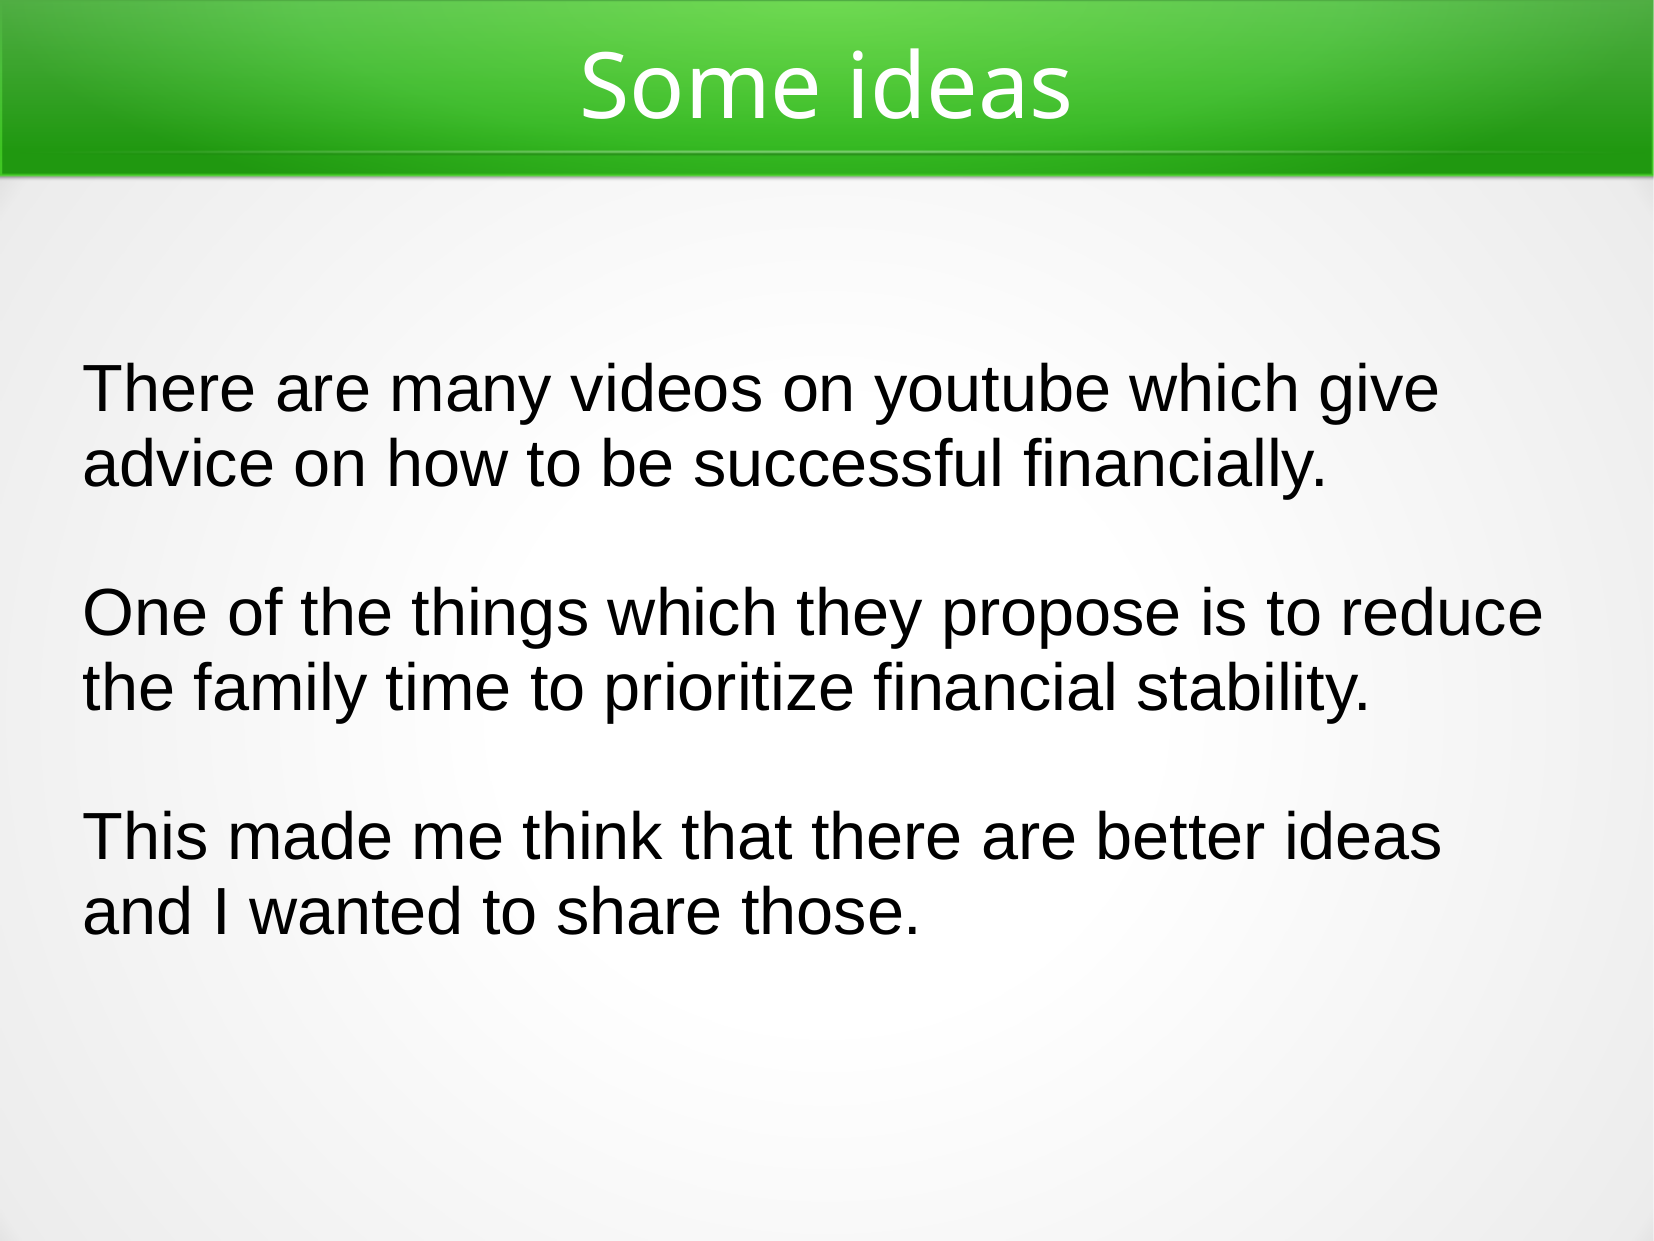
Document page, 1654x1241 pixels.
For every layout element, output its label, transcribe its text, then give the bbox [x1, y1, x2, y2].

subtitle There are many videos on youtube which give advice on how to be successful financially. One of the things which they propose is to reduce the family time to prioritize financial stability. This made me think that there are better ideas and I wanted to share those. [82, 290, 1571, 1010]
picture [0, 0, 1654, 1241]
title Some ideas [82, 11, 1571, 154]
